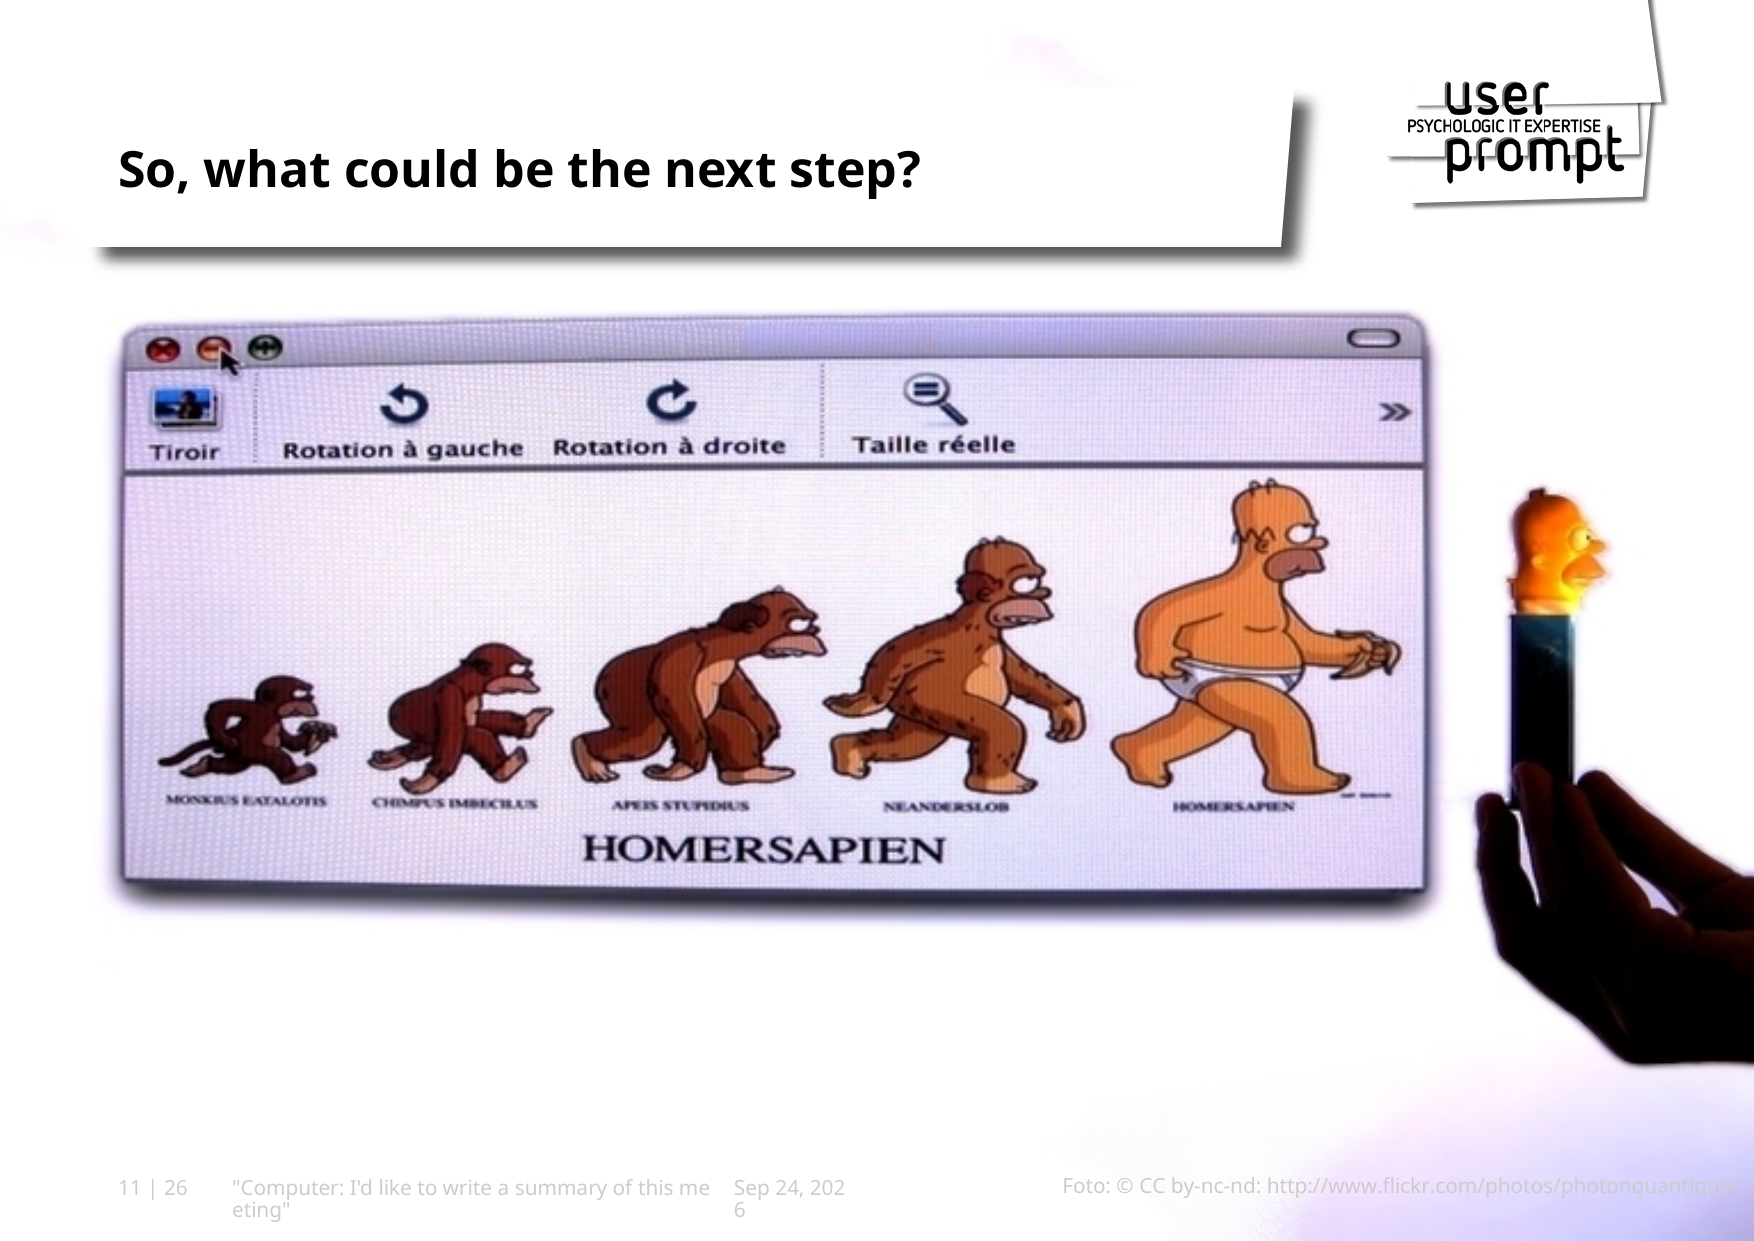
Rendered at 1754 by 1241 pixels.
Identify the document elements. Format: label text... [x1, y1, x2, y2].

text_box Foto: © CC by-nc-nd: http://www.flickr.com/photos/photonquantique/ [885, 1165, 1754, 1205]
picture [0, 0, 1754, 1241]
title So, what could be the next step? [88, 88, 1288, 249]
